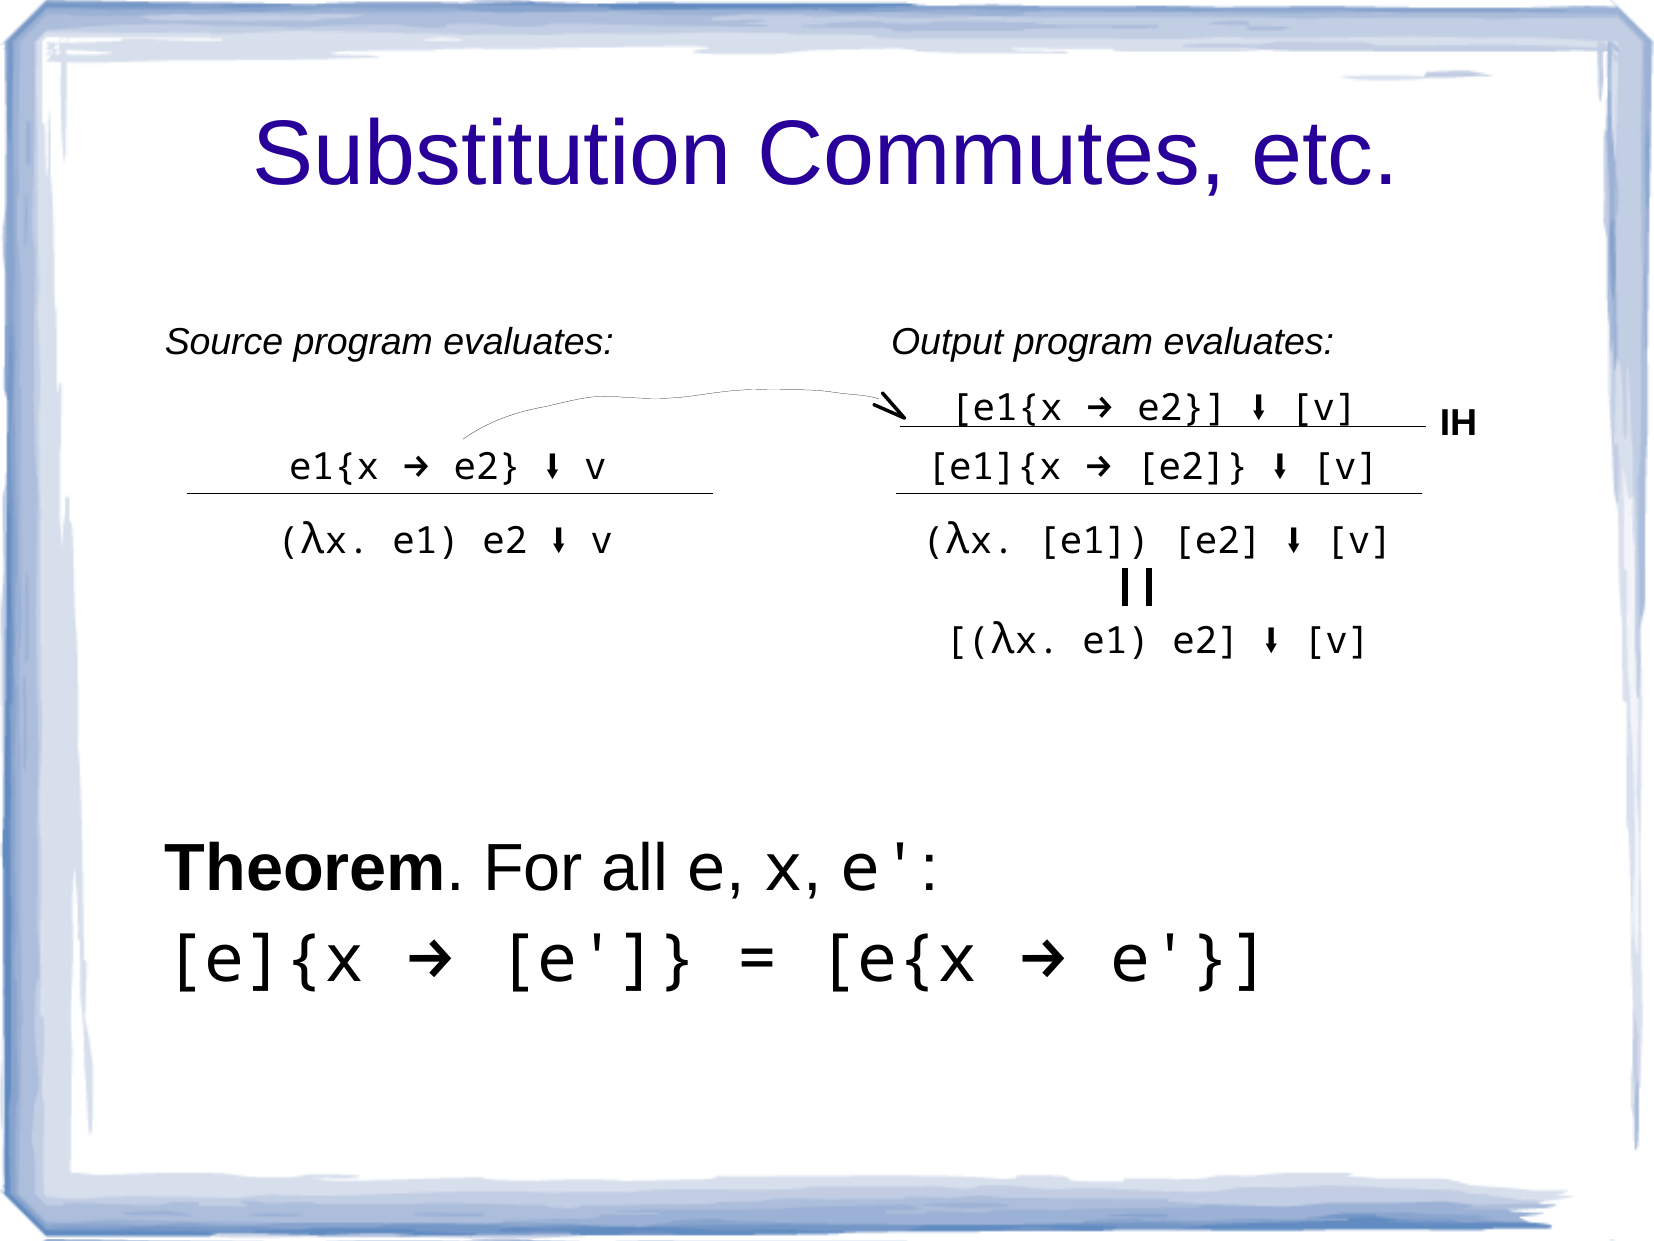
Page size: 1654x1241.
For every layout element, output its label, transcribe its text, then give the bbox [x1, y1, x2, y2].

text_box (λx. e1) e2  v [262, 501, 658, 565]
picture [0, 0, 1654, 1241]
text_box [e1{x → e2}]  [v] [935, 372, 1412, 441]
text_box IH [1425, 394, 1501, 458]
text_box (λx. [e1]) [e2]  [v] [876, 501, 1439, 572]
text_box Theorem. For all e, x, e': [e]{x → [e']} = [e{x → e'}] [150, 811, 1538, 991]
title Substitution Commutes, etc. [82, 56, 1571, 250]
text_box Source program evaluates: [150, 313, 876, 376]
text_box e1{x → e2}  v [274, 431, 669, 494]
text_box Output program evaluates: [876, 313, 1504, 376]
text_box [e1]{x → [e2]}  [v] [911, 431, 1437, 500]
text_box [(λx. e1) e2]  [v] [876, 601, 1439, 665]
